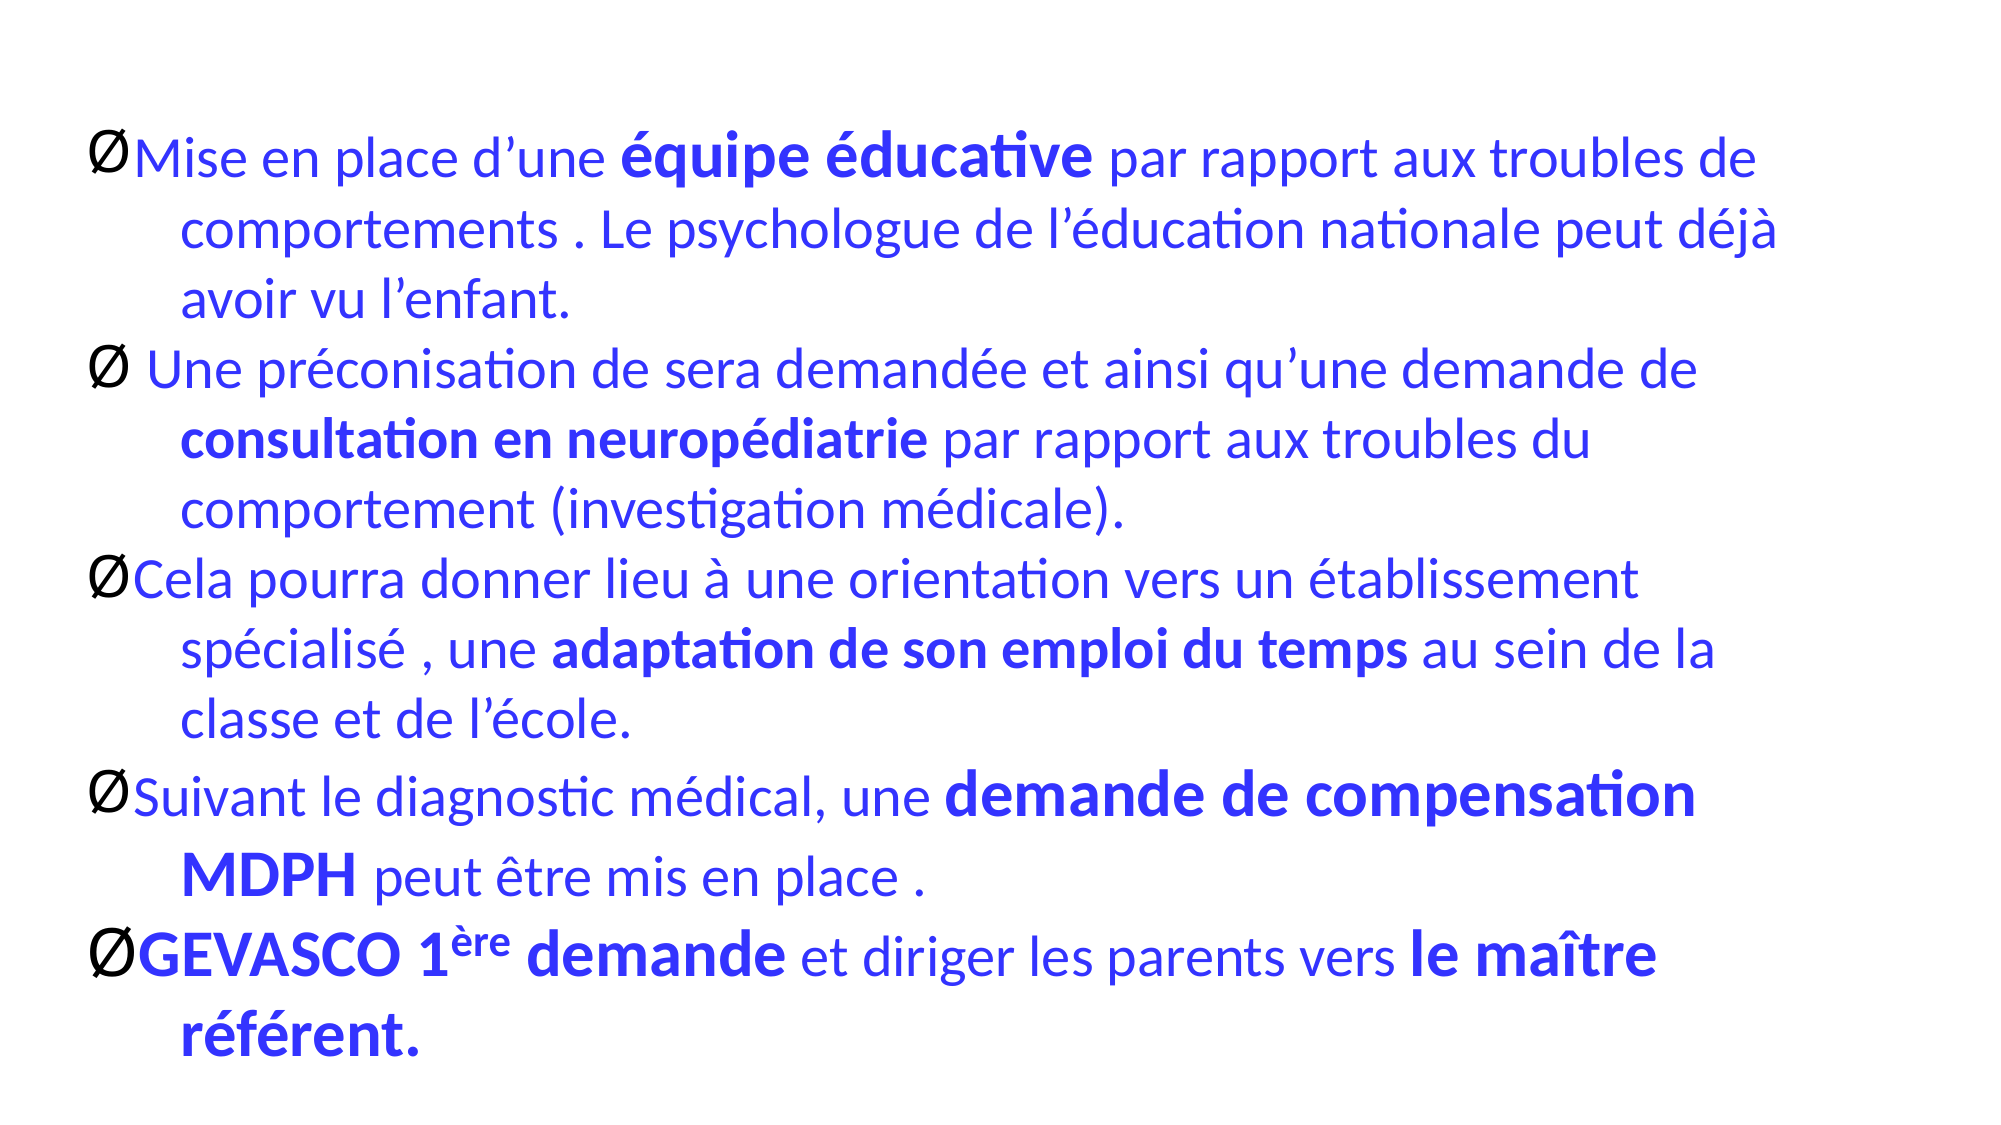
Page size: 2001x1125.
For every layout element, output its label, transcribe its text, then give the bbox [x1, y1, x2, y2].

text_box Mise en place d’une équipe éducative par rapport aux troubles de comportements . Le psychologue de l’éducation nationale peut déjà avoir vu l’enfant. Une préconisation de sera demandée et ainsi qu’une demande de consultation en neuropédiatrie par rapport aux troubles du comportement (investigation médicale). Cela pourra donner lieu à une orientation vers un établissement spécialisé , une adaptation de son emploi du temps au sein de la classe et de l’école. Suivant le diagnostic médical, une demande de compensation MDPH peut être mis en place . GEVASCO 1ère demande et diriger les parents vers le maître référent. [71, 102, 1854, 1088]
